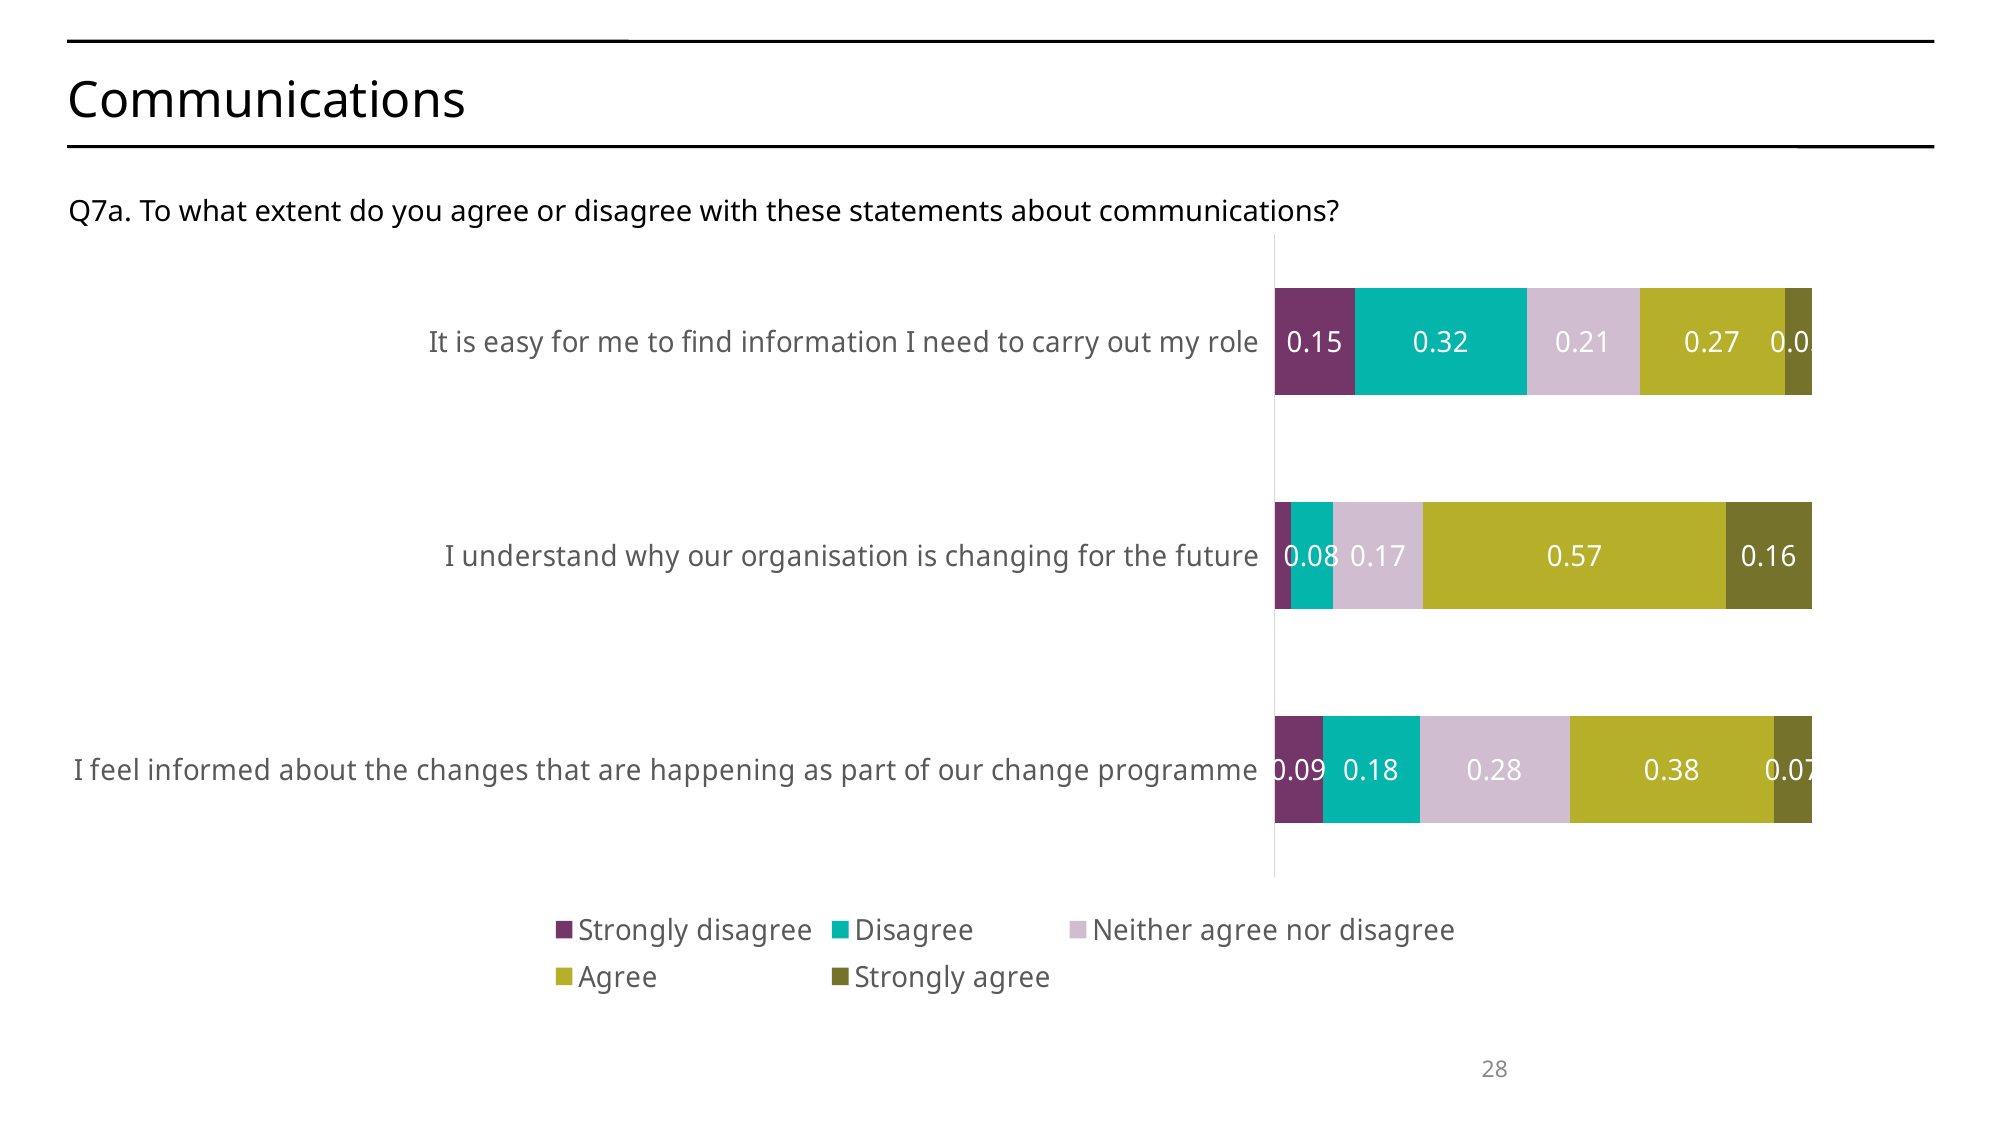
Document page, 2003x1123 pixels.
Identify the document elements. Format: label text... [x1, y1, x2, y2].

title Communications [67, 48, 1936, 136]
text_box Q7a. To what extent do you agree or disagree with these statements about communications? [68, 184, 1769, 227]
chart [73, 218, 1846, 1003]
text_box 28 [1466, 1039, 1934, 1100]
